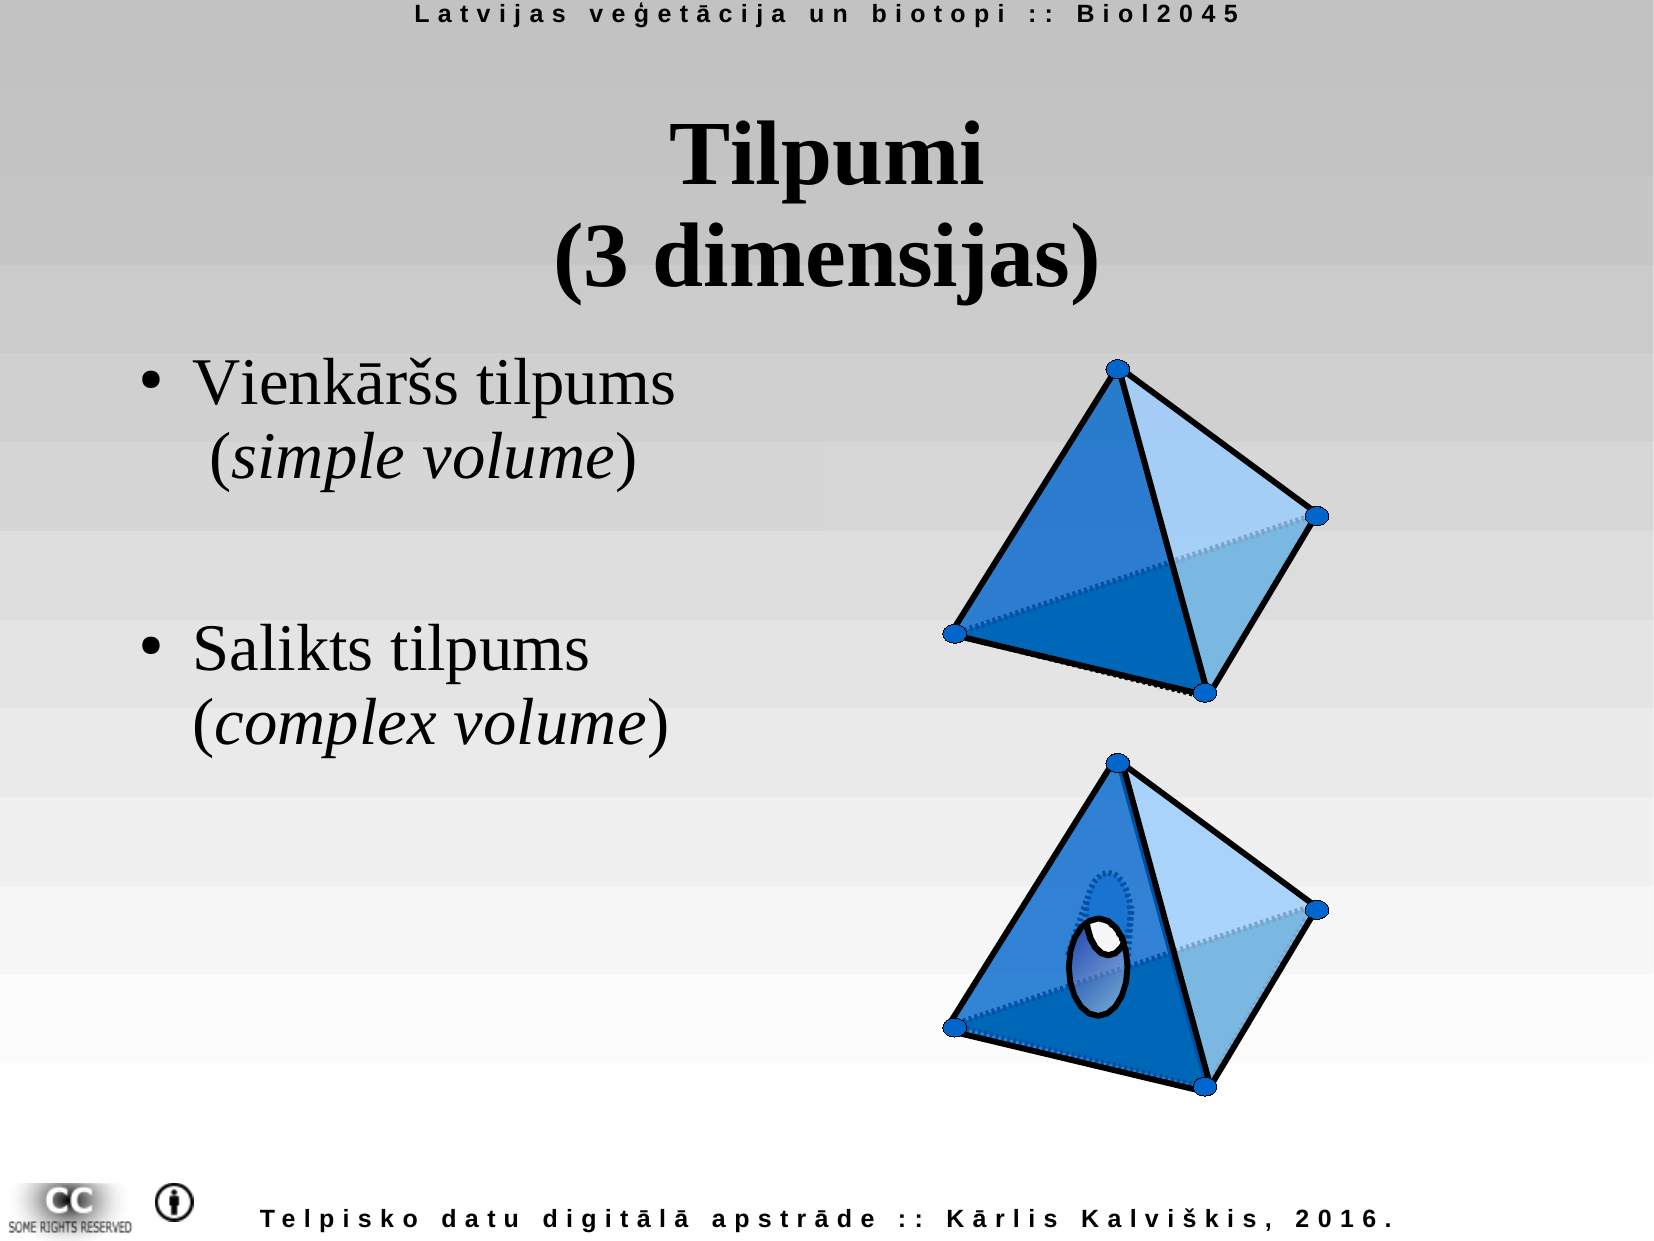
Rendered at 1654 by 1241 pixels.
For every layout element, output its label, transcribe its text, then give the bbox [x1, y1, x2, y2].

text_box [942, 753, 1329, 1097]
title Tilpumi (3 dimensijas) [121, 102, 1534, 311]
list Vienkāršs tilpums (simple volume) Salikts tilpums (complex volume) [121, 344, 1534, 1127]
picture [0, 0, 1654, 1241]
text_box [942, 359, 1329, 703]
